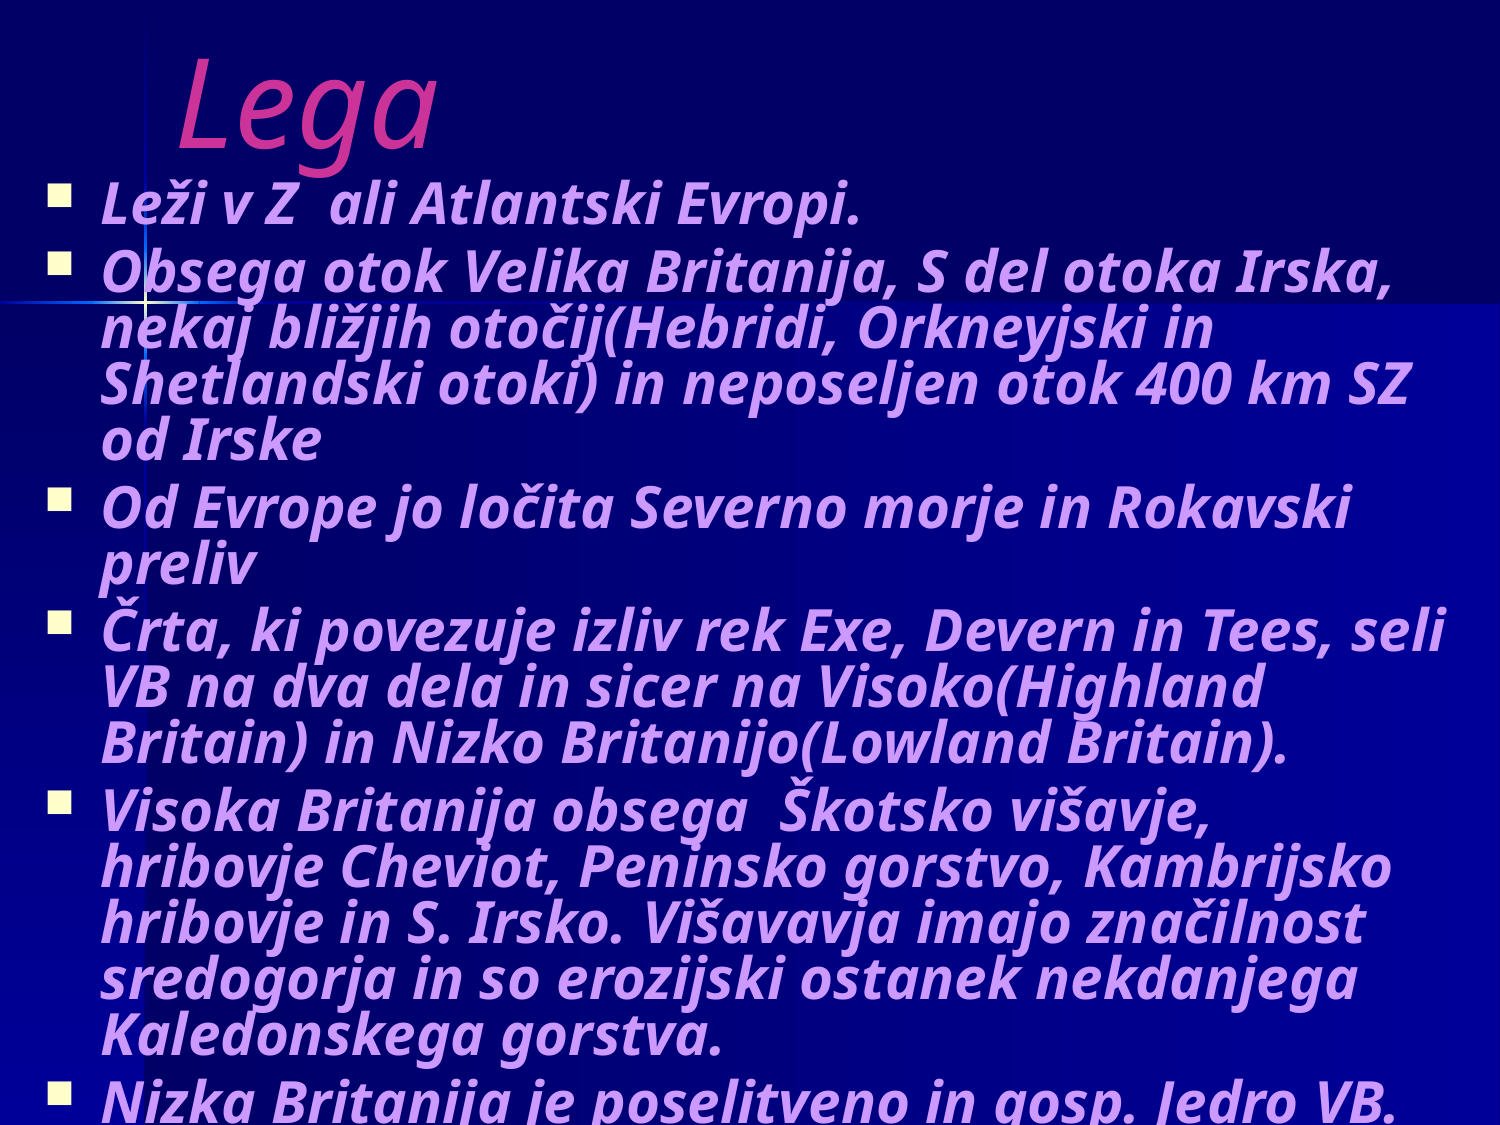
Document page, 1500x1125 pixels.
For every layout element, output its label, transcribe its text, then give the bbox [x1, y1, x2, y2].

list Leži v Z ali Atlantski Evropi. Obsega otok Velika Britanija, S del otoka Irska, nekaj bližjih otočij(Hebridi, Orkneyjski in Shetlandski otoki) in neposeljen otok 400 km SZ od Irske Od Evrope jo ločita Severno morje in Rokavski preliv Črta, ki povezuje izliv rek Exe, Devern in Tees, seli VB na dva dela in sicer na Visoko(Highland Britain) in Nizko Britanijo(Lowland Britain). Visoka Britanija obsega Škotsko višavje, hribovje Cheviot, Peninsko gorstvo, Kambrijsko hribovje in S. Irsko. Višavavja imajo značilnost sredogorja in so erozijski ostanek nekdanjega Kaledonskega gorstva. Nizka Britanija je poselitveno in gosp. Jedro VB. Prevladujejo rahlo valovite ravnine in nizka gričevja, večinoma nižja od 200 m. [29, 172, 1465, 1125]
title Lega [159, 0, 1397, 172]
